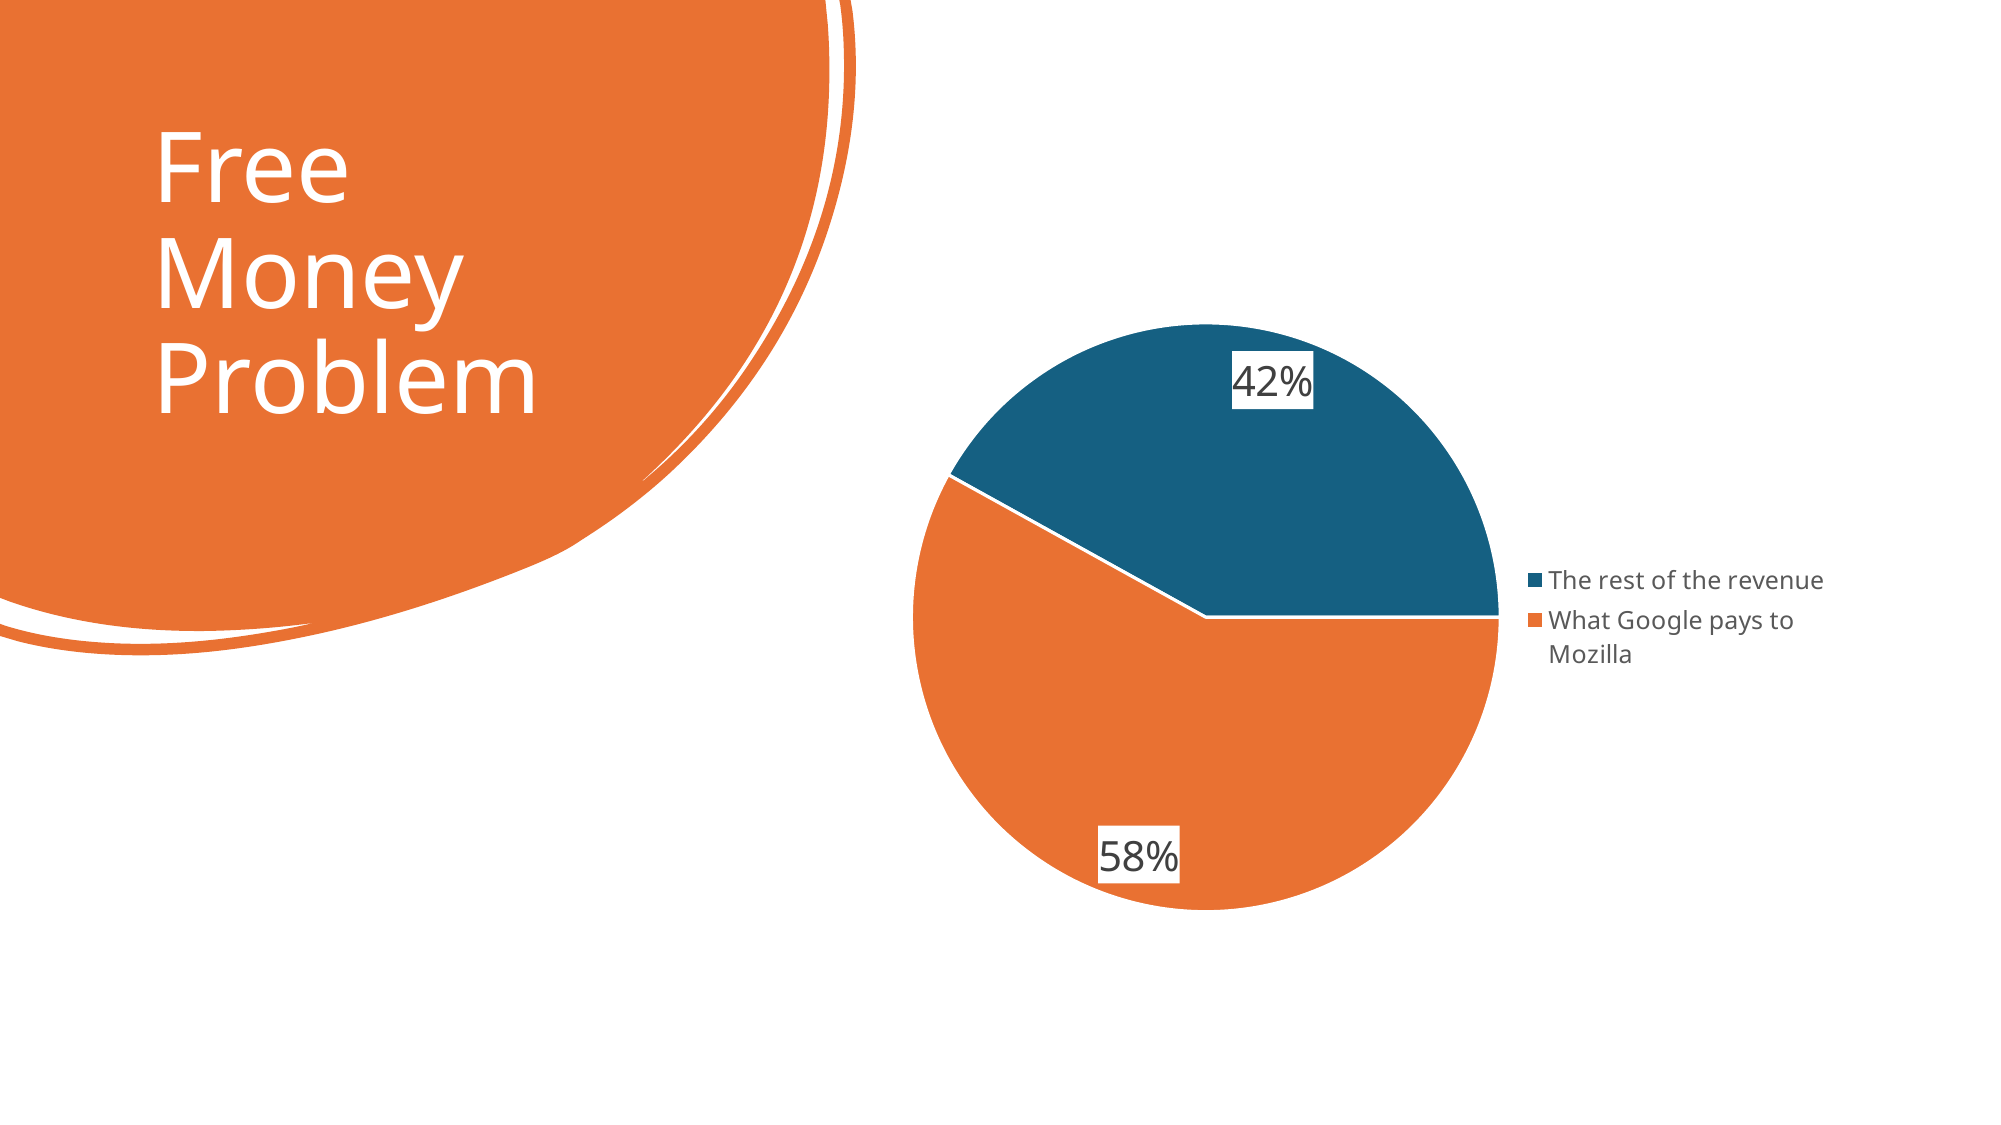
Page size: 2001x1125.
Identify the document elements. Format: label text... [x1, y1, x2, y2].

text_box [0, 0, 2000, 1125]
title Free Money Problem [137, 110, 666, 444]
chart [892, 151, 1846, 1084]
